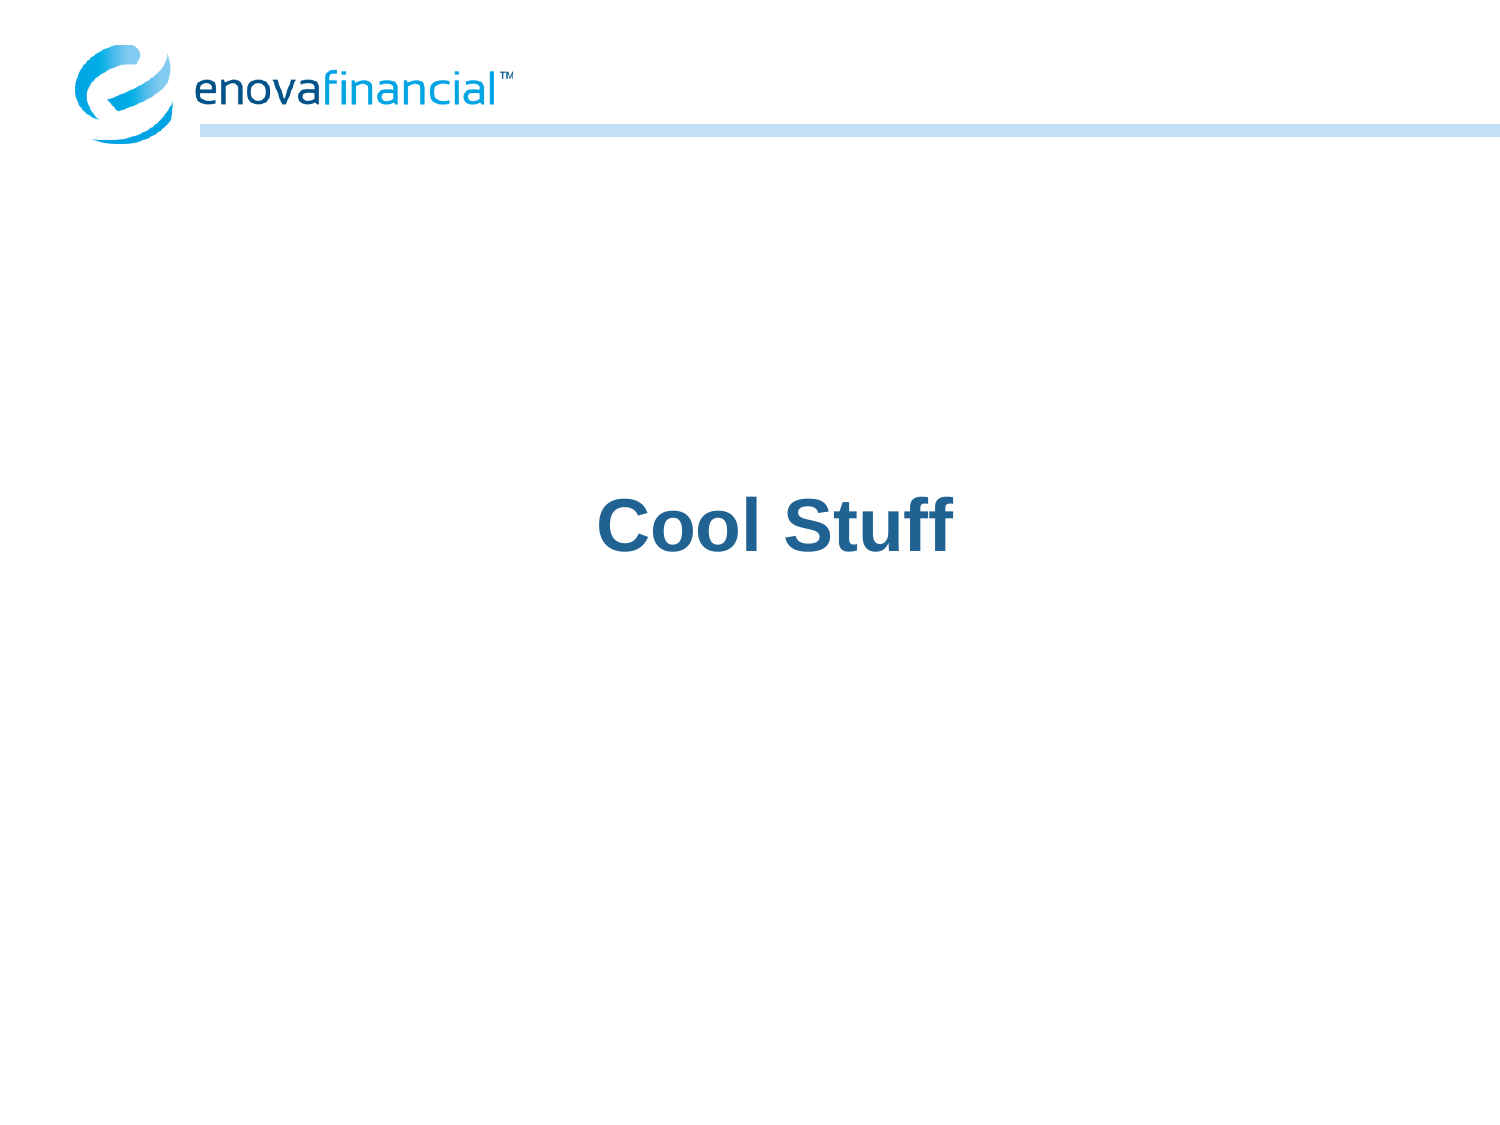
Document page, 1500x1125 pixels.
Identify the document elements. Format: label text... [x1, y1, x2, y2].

picture [75, 45, 1500, 144]
list Cool Stuff [187, 224, 1363, 826]
